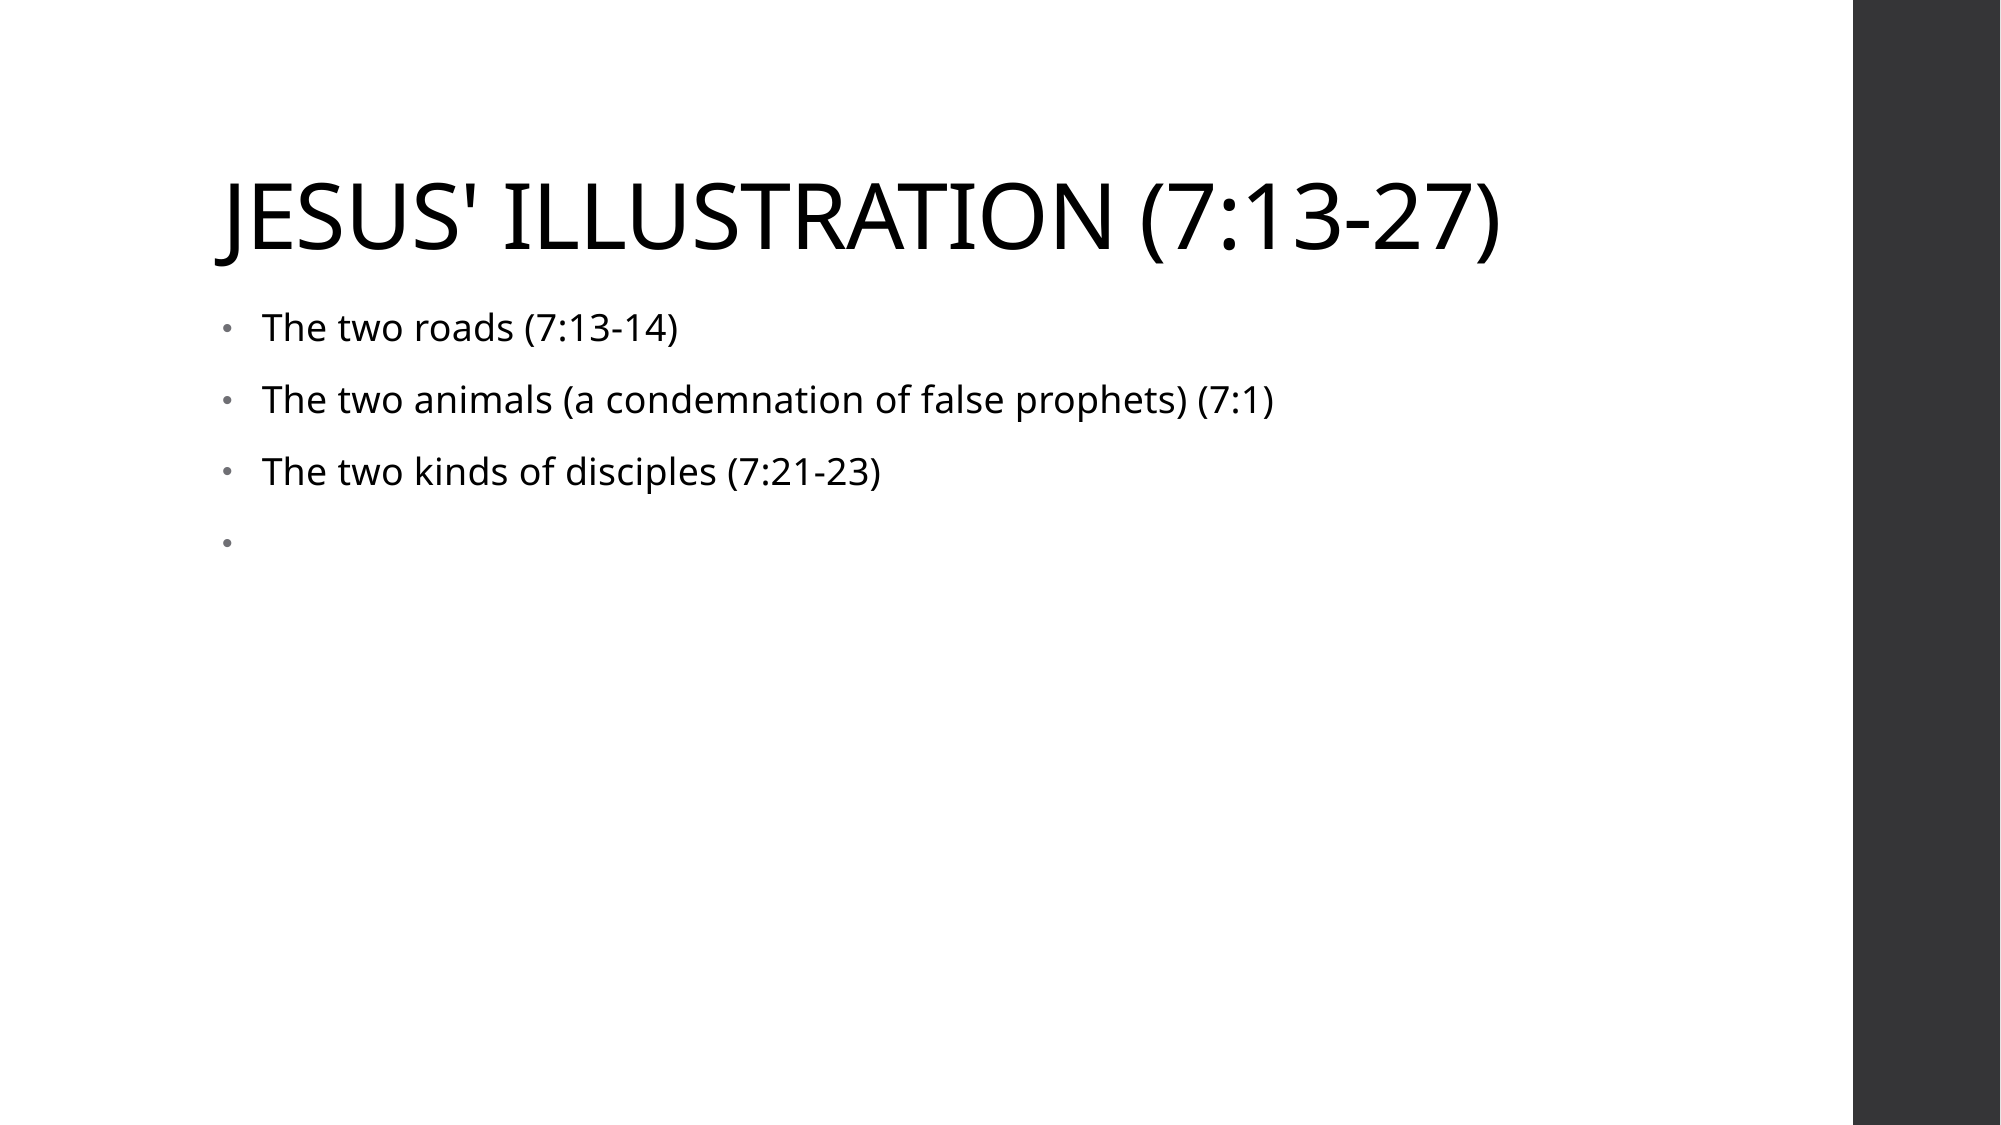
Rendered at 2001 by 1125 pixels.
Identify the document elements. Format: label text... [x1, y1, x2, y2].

list The two roads (7:13-14) The two animals (a condemnation of false prophets) (7:1) The two kinds of disciples (7:21-23) [206, 299, 1617, 1014]
title JESUS' ILLUSTRATION (7:13-27) [206, 60, 1797, 278]
